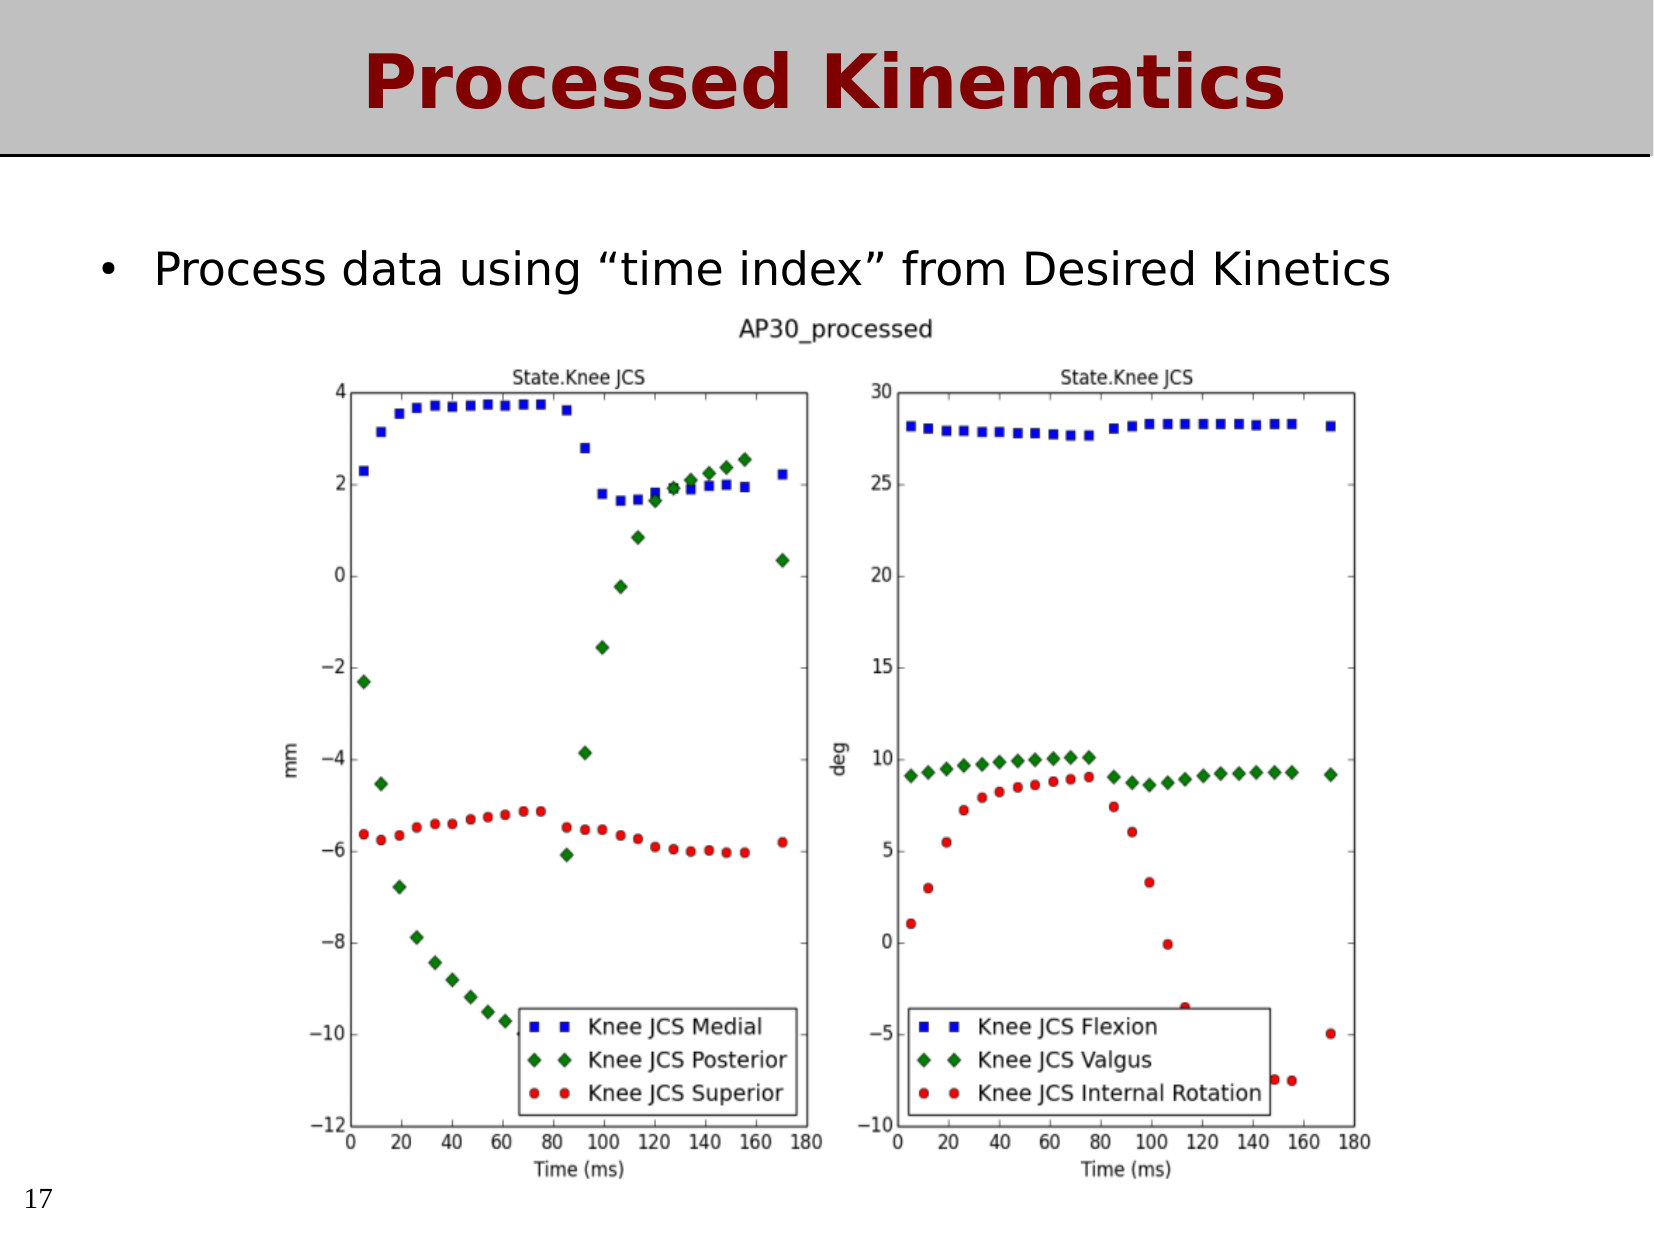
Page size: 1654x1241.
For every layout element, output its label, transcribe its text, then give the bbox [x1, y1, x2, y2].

text_box [0, 0, 1654, 156]
picture [245, 307, 1409, 1201]
text_box Processed Kinematics [0, 31, 1651, 134]
list Process data using “time index” from Desired Kinetics [82, 242, 1571, 963]
